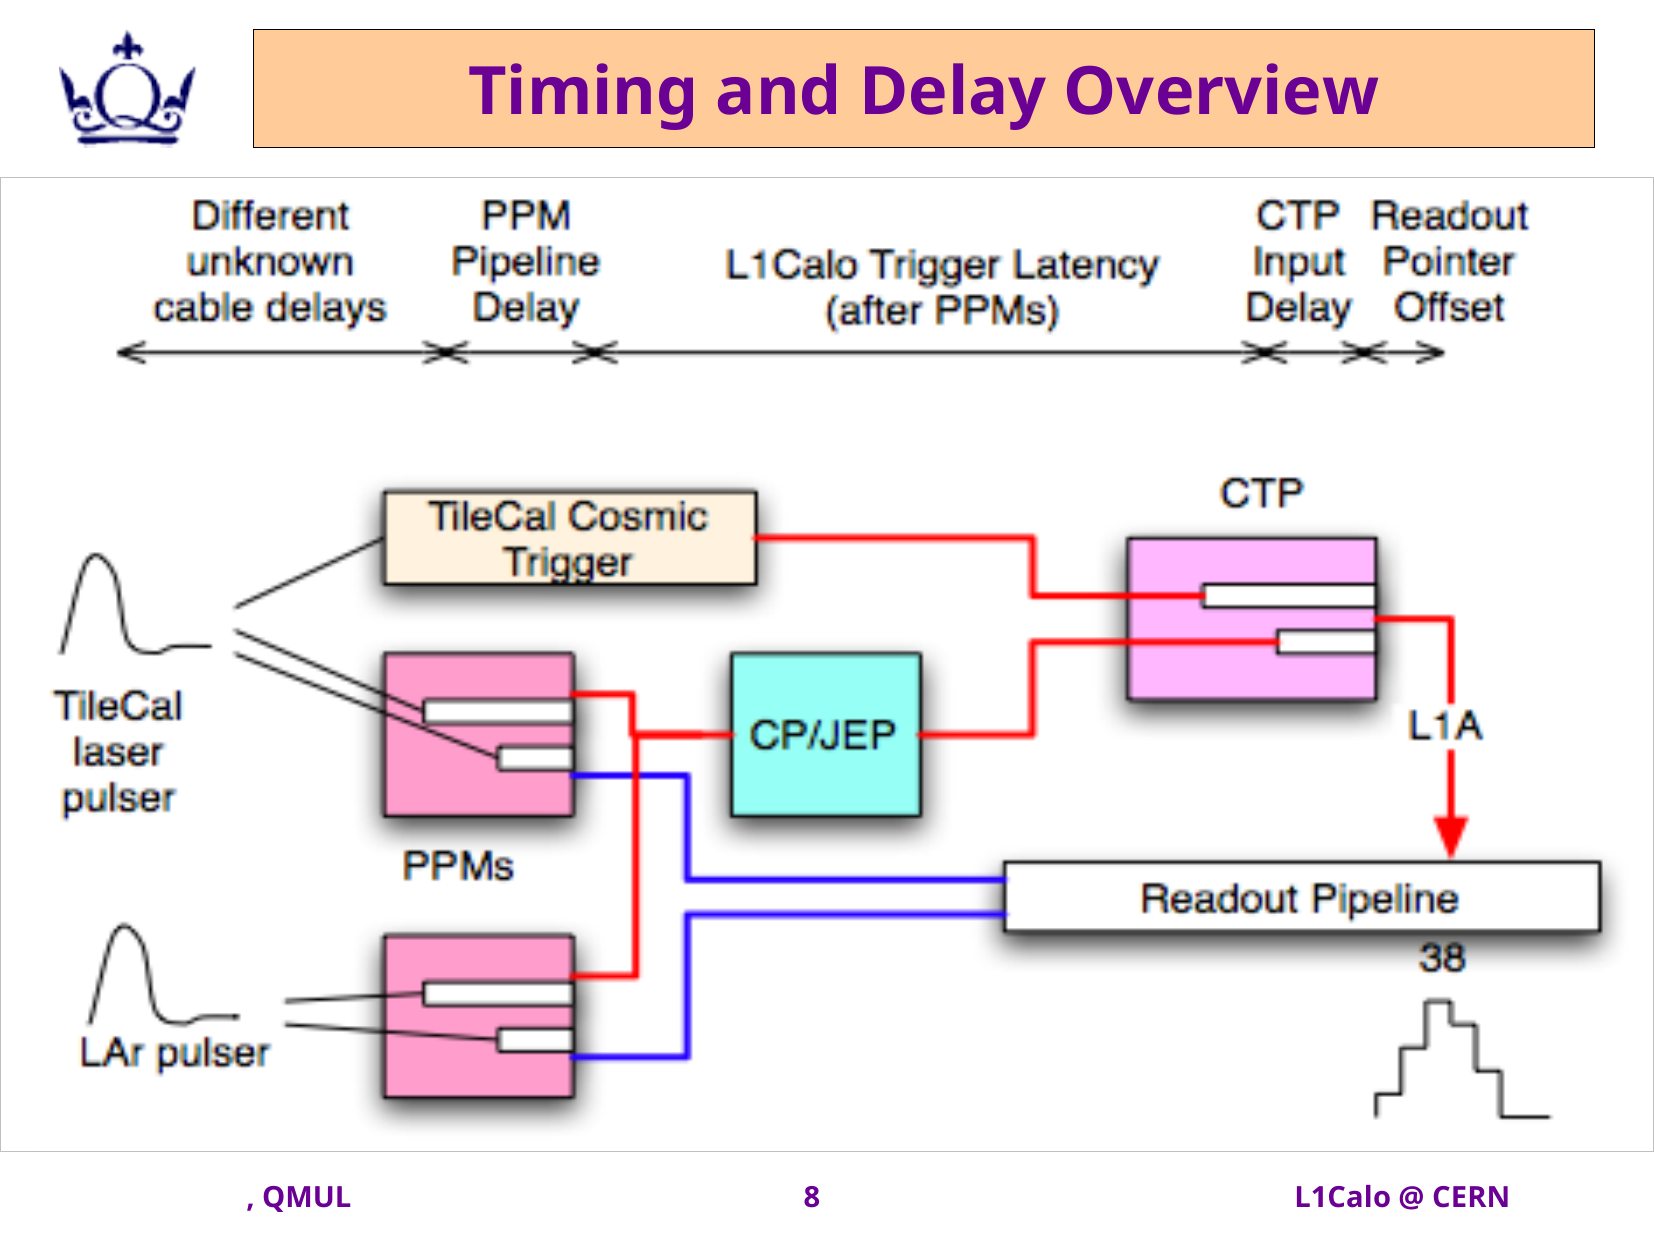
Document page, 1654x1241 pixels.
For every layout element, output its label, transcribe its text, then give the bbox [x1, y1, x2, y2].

picture [31, 185, 1638, 1146]
picture [59, 29, 200, 148]
title Timing and Delay Overview [253, 29, 1595, 148]
